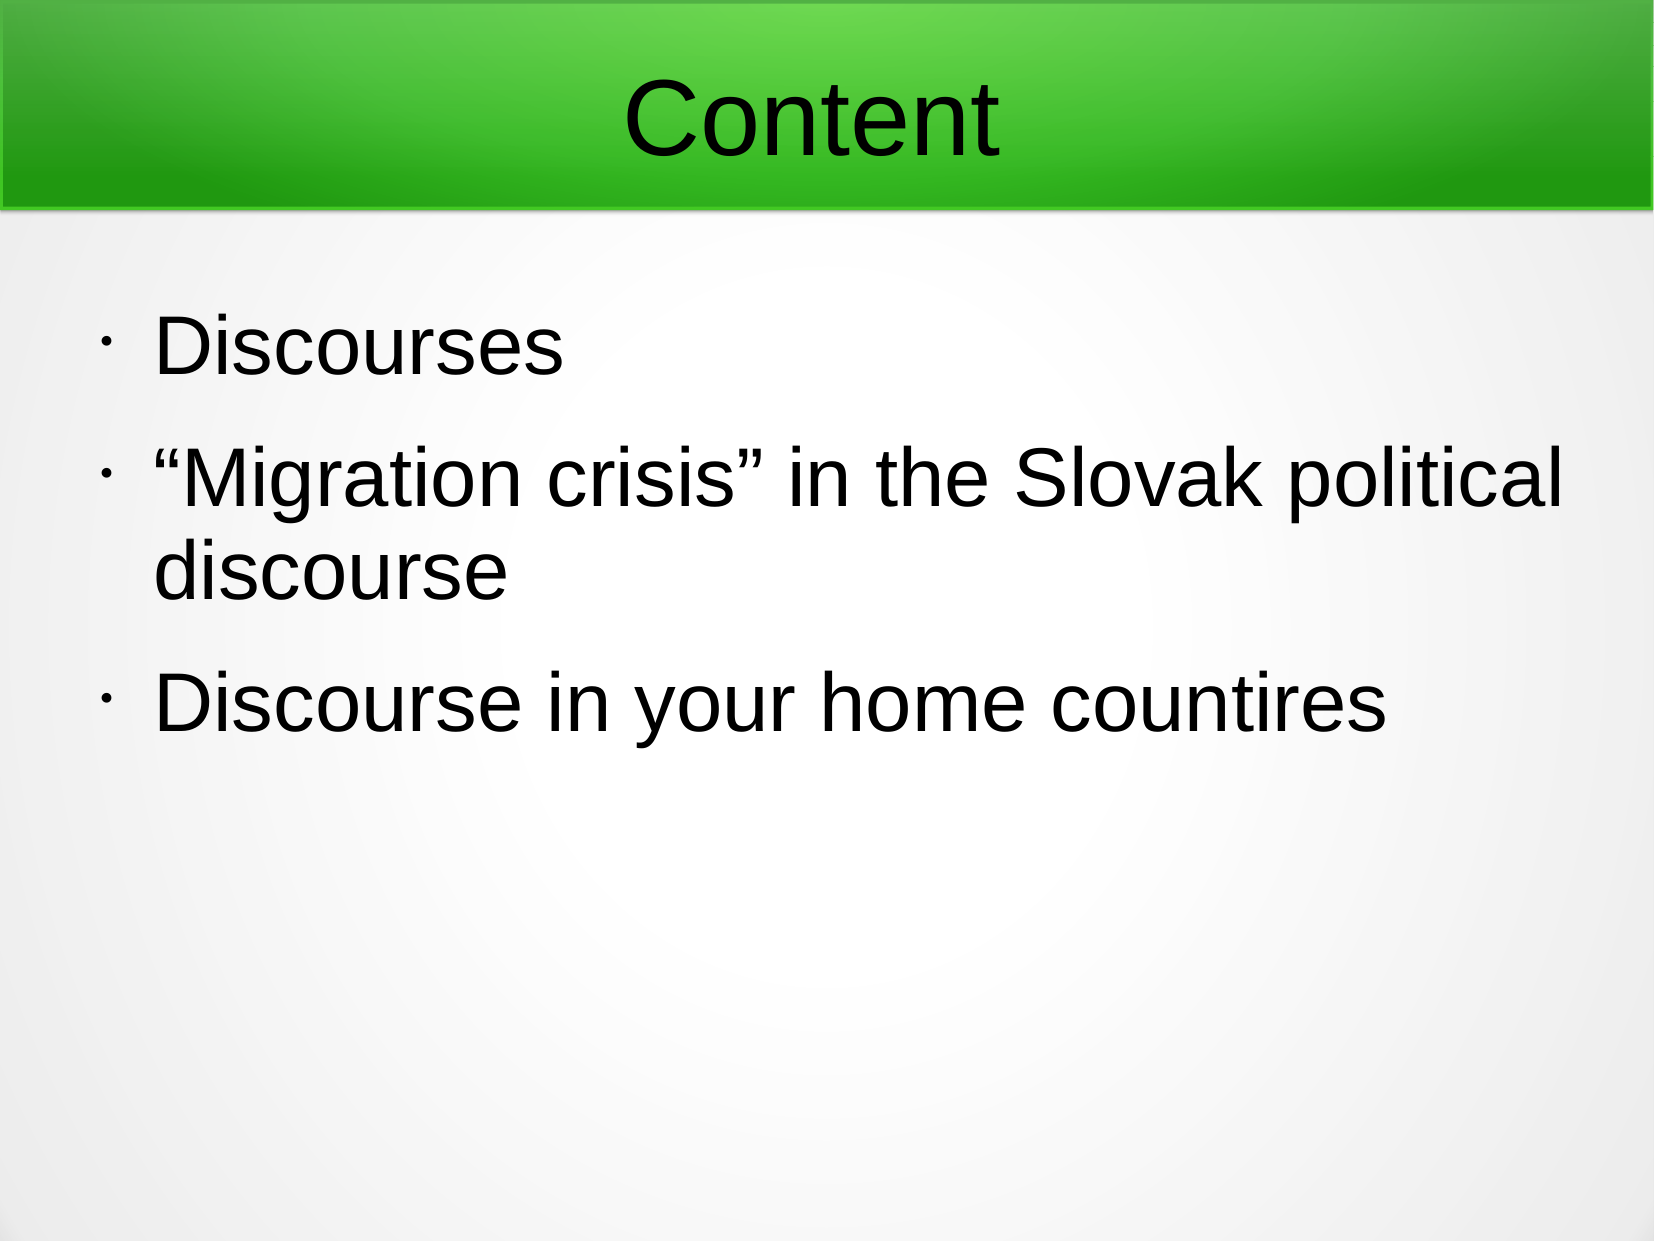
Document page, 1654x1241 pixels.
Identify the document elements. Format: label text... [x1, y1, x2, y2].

title Content [82, 47, 1571, 189]
list Discourses “Migration crisis” in the Slovak political discourse Discourse in your home countires [82, 299, 1571, 1019]
